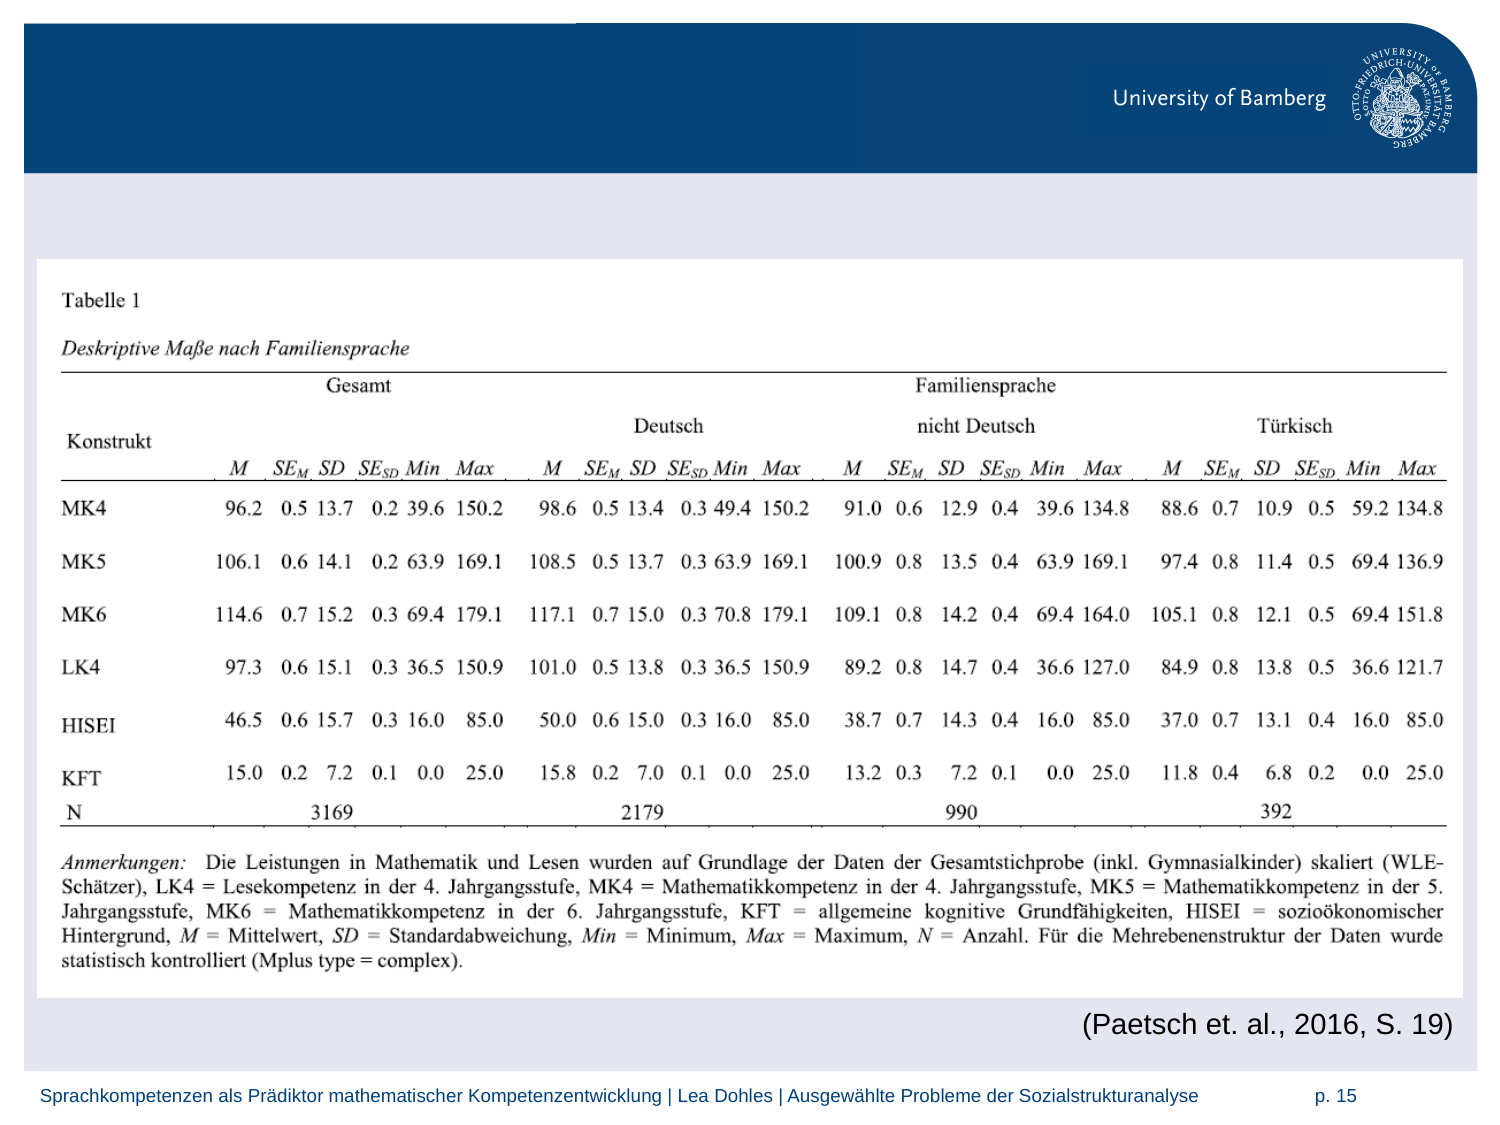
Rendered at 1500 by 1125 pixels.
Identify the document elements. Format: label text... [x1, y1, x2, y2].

picture [37, 259, 1463, 999]
text_box (Paetsch et. al., 2016, S. 19) [1067, 998, 1500, 1049]
